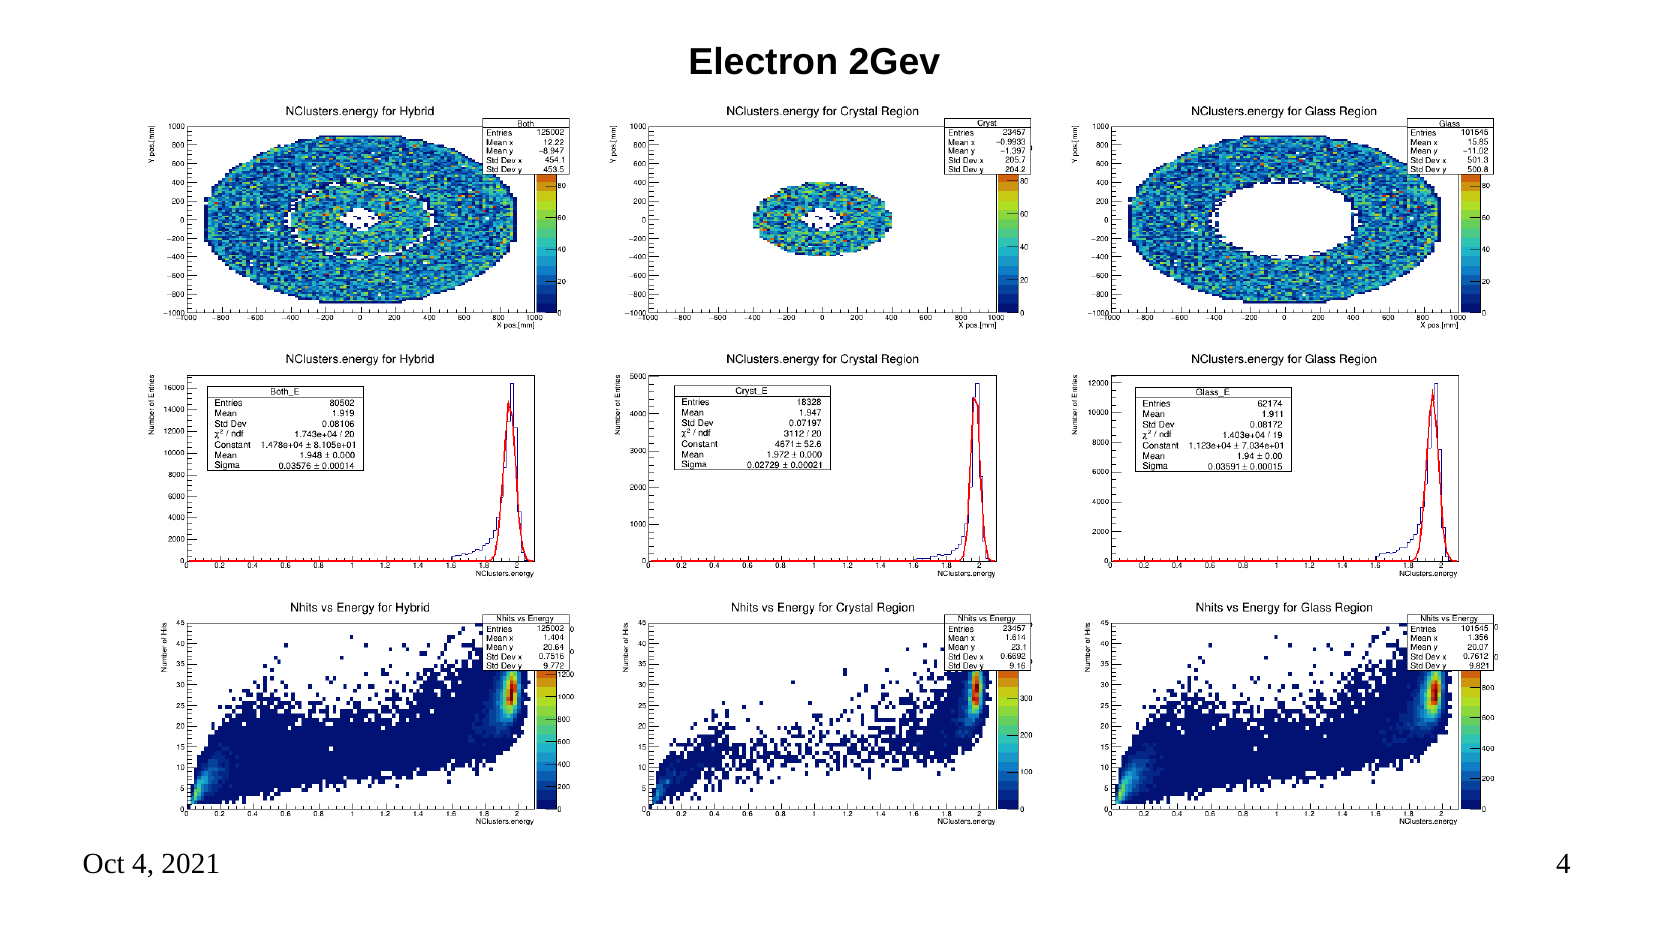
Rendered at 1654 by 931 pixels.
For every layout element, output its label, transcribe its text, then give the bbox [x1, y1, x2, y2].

picture [130, 96, 1516, 841]
text_box Electron 2Gev [631, 33, 1097, 91]
